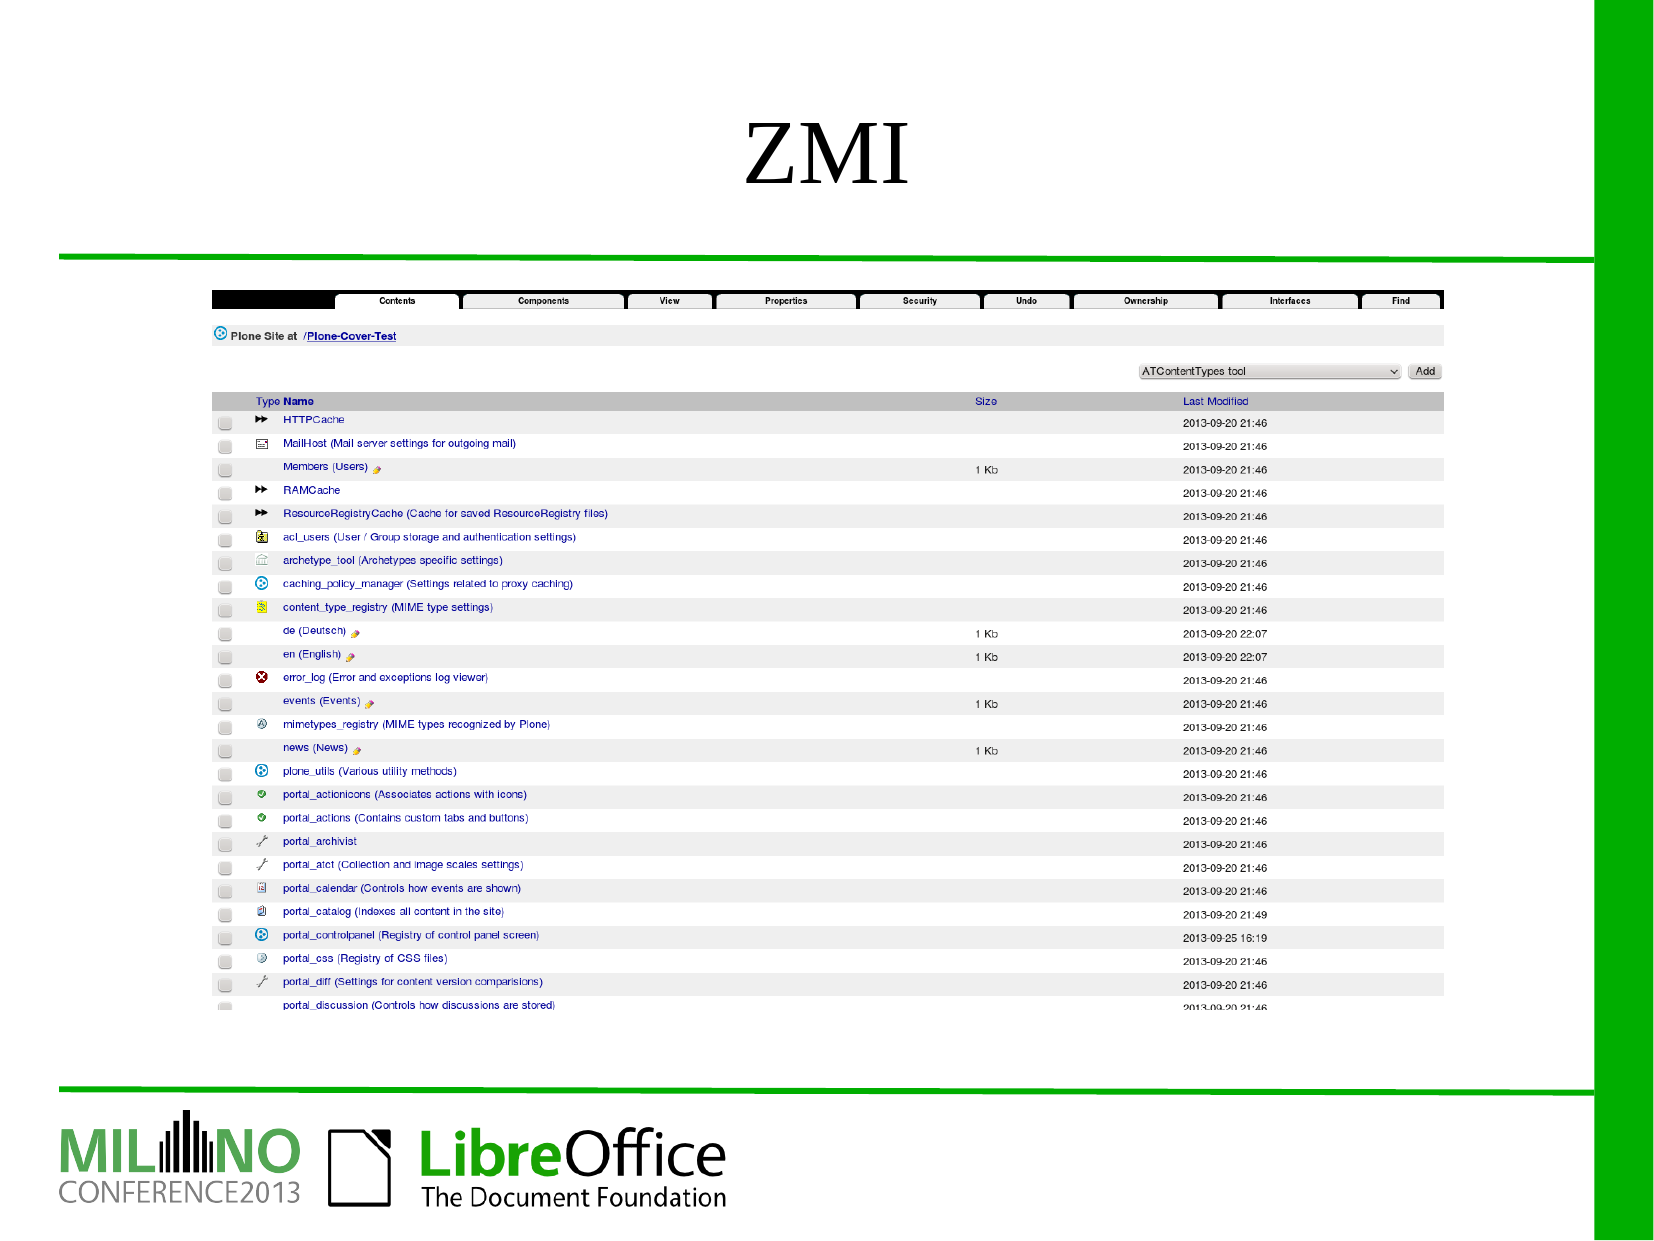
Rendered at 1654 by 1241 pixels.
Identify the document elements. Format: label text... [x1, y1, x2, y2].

picture [206, 290, 1447, 1010]
title ZMI [82, 49, 1571, 257]
picture [59, 1092, 756, 1241]
